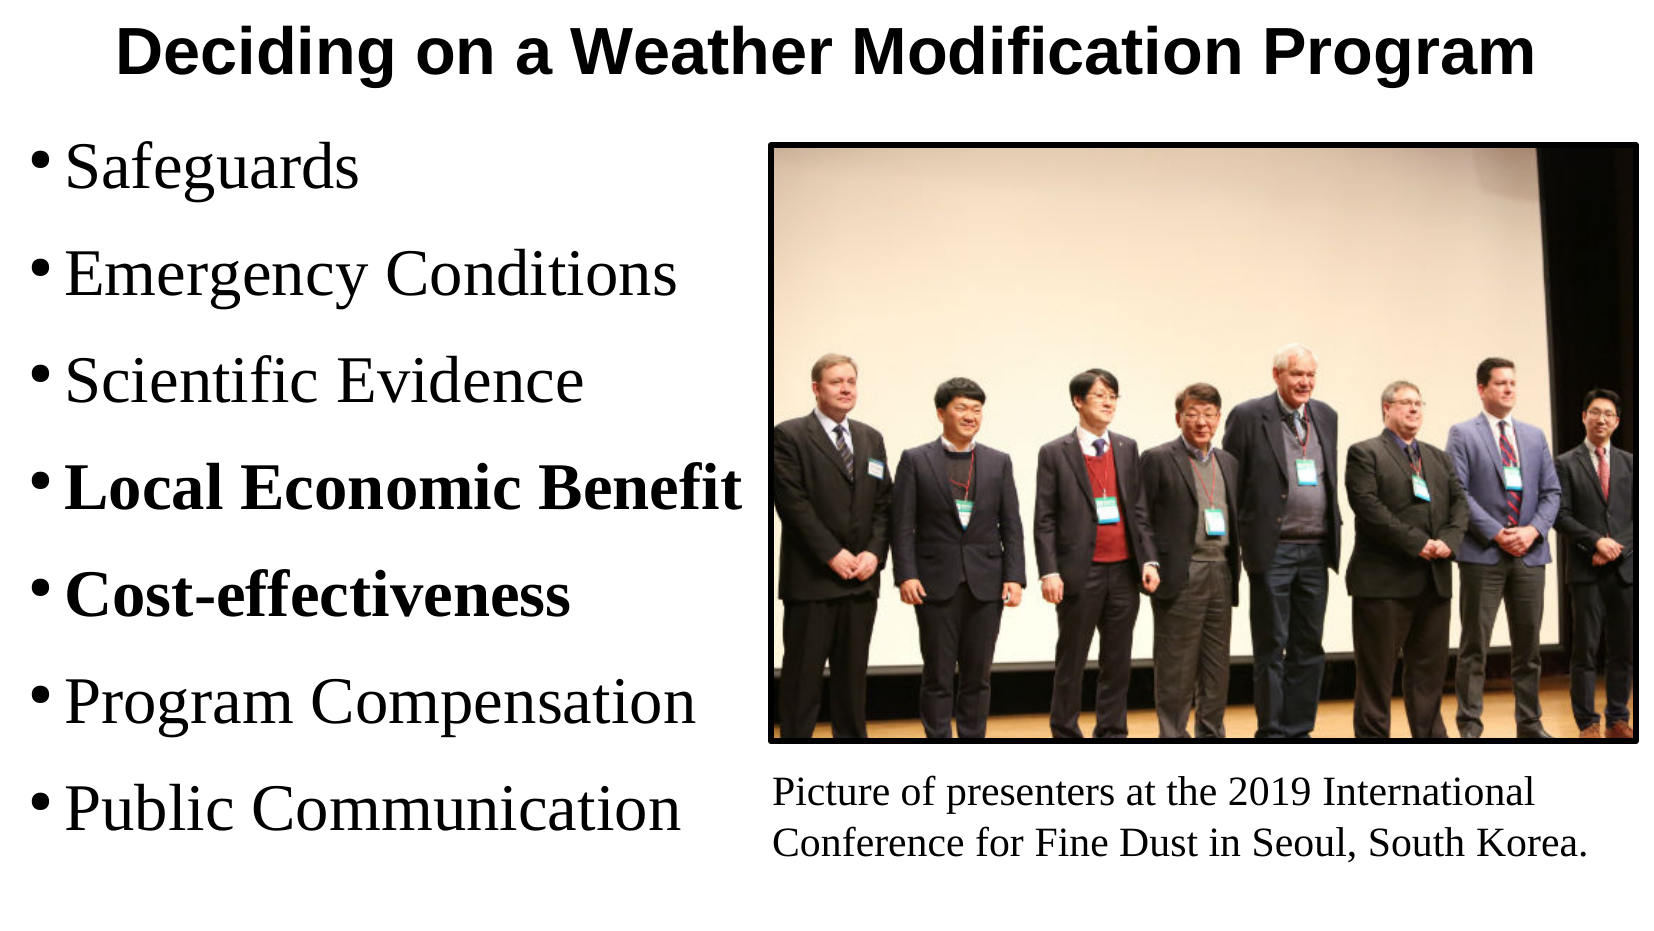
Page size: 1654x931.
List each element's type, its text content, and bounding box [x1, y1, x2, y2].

title Deciding on a Weather Modification Program [0, 0, 1654, 107]
text_box Picture of presenters at the 2019 International Conference for Fine Dust in Seoul, South Korea. [757, 756, 1651, 877]
text_box Safeguards Emergency Conditions Scientific Evidence Local Economic Benefit Cost-effectiveness Program Compensation Public Communication [13, 114, 762, 852]
picture [773, 148, 1633, 739]
